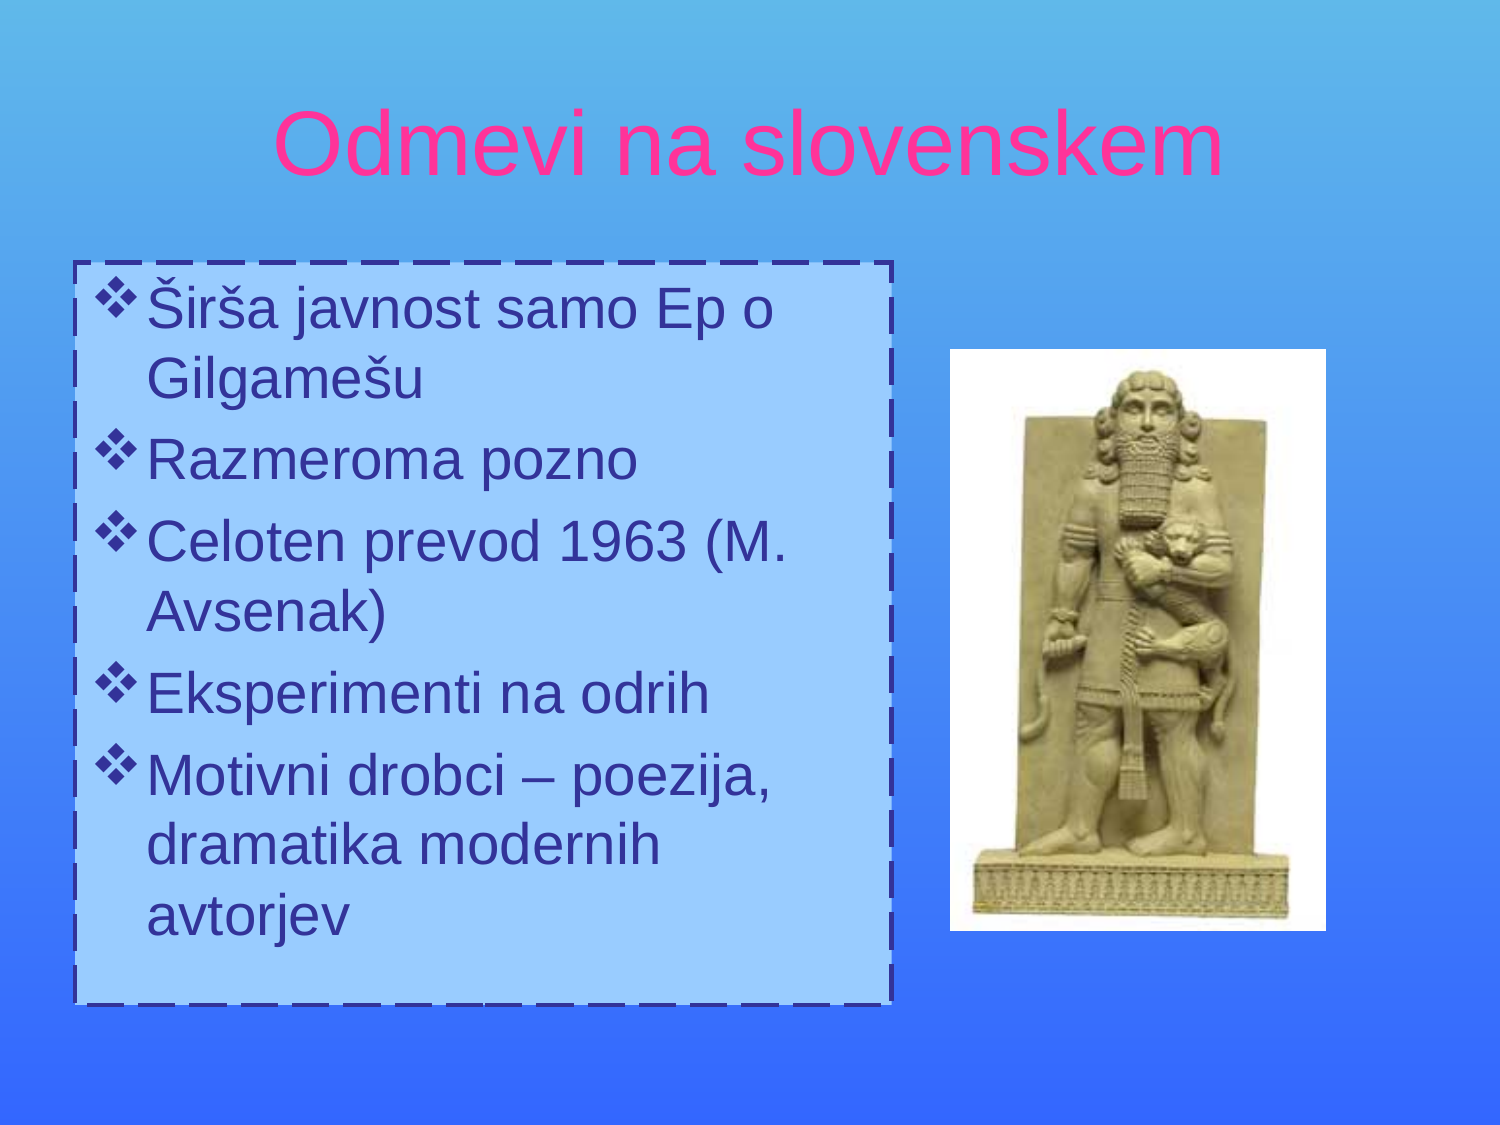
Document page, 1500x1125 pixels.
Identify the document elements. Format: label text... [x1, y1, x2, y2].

picture [950, 349, 1326, 931]
list Širša javnost samo Ep o Gilgamešu Razmeroma pozno Celoten prevod 1963 (M. Avsenak) Eksperimenti na odrih Motivni drobci – poezija, dramatika modernih avtorjev [75, 262, 892, 1005]
title Odmevi na slovenskem [75, 45, 1425, 233]
